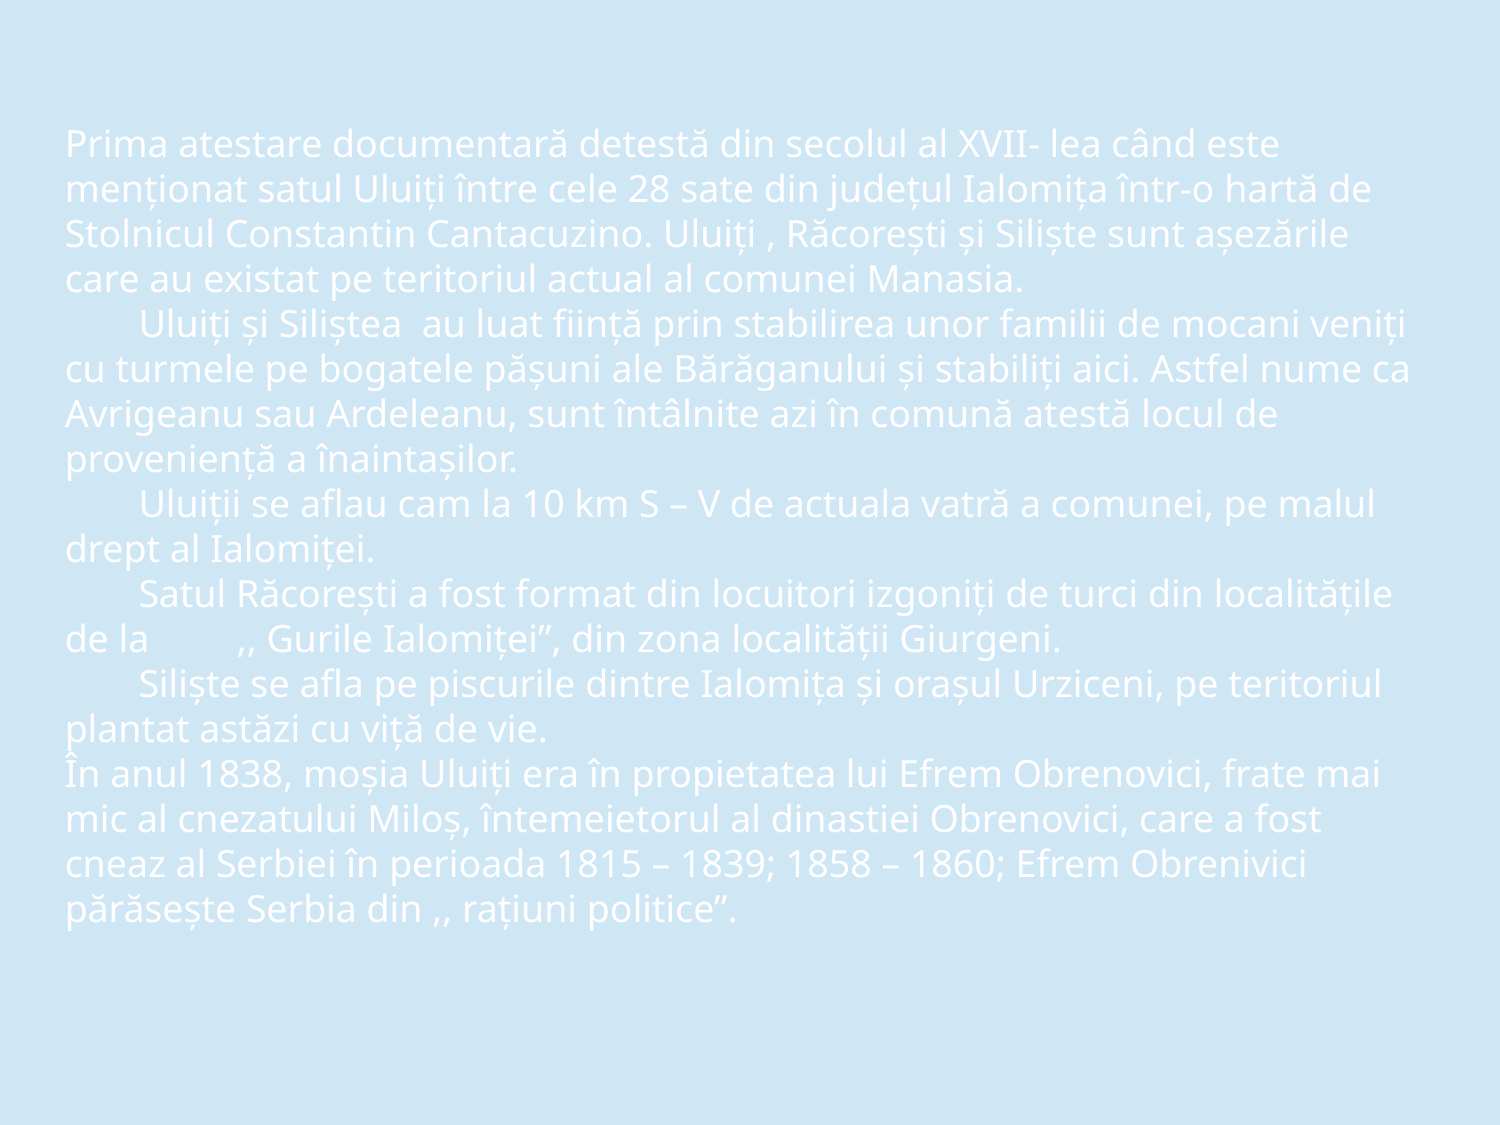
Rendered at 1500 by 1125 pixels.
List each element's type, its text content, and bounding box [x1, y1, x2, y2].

text_box Prima atestare documentară detestă din secolul al XVII- lea când este menţionat satul Uluiţi între cele 28 sate din judeţul Ialomiţa într-o hartă de Stolnicul Constantin Cantacuzino. Uluiţi , Răcoreşti şi Silişte sunt aşezările care au existat pe teritoriul actual al comunei Manasia. Uluiţi şi Siliştea au luat fiinţă prin stabilirea unor familii de mocani veniţi cu turmele pe bogatele păşuni ale Bărăganului şi stabiliţi aici. Astfel nume ca Avrigeanu sau Ardeleanu, sunt întâlnite azi în comună atestă locul de provenienţă a înaintaşilor. Uluiţii se aflau cam la 10 km S – V de actuala vatră a comunei, pe malul drept al Ialomiţei. Satul Răcoreşti a fost format din locuitori izgoniţi de turci din localităţile de la ,, Gurile Ialomiţei”, din zona localităţii Giurgeni. Silişte se afla pe piscurile dintre Ialomiţa şi oraşul Urziceni, pe teritoriul plantat astăzi cu viţă de vie. În anul 1838, moşia Uluiţi era în propietatea lui Efrem Obrenovici, frate mai mic al cnezatului Miloş, întemeietorul al dinastiei Obrenovici, care a fost cneaz al Serbiei în perioada 1815 – 1839; 1858 – 1860; Efrem Obrenivici părăseşte Serbia din ,, raţiuni politice”. [50, 112, 1438, 938]
